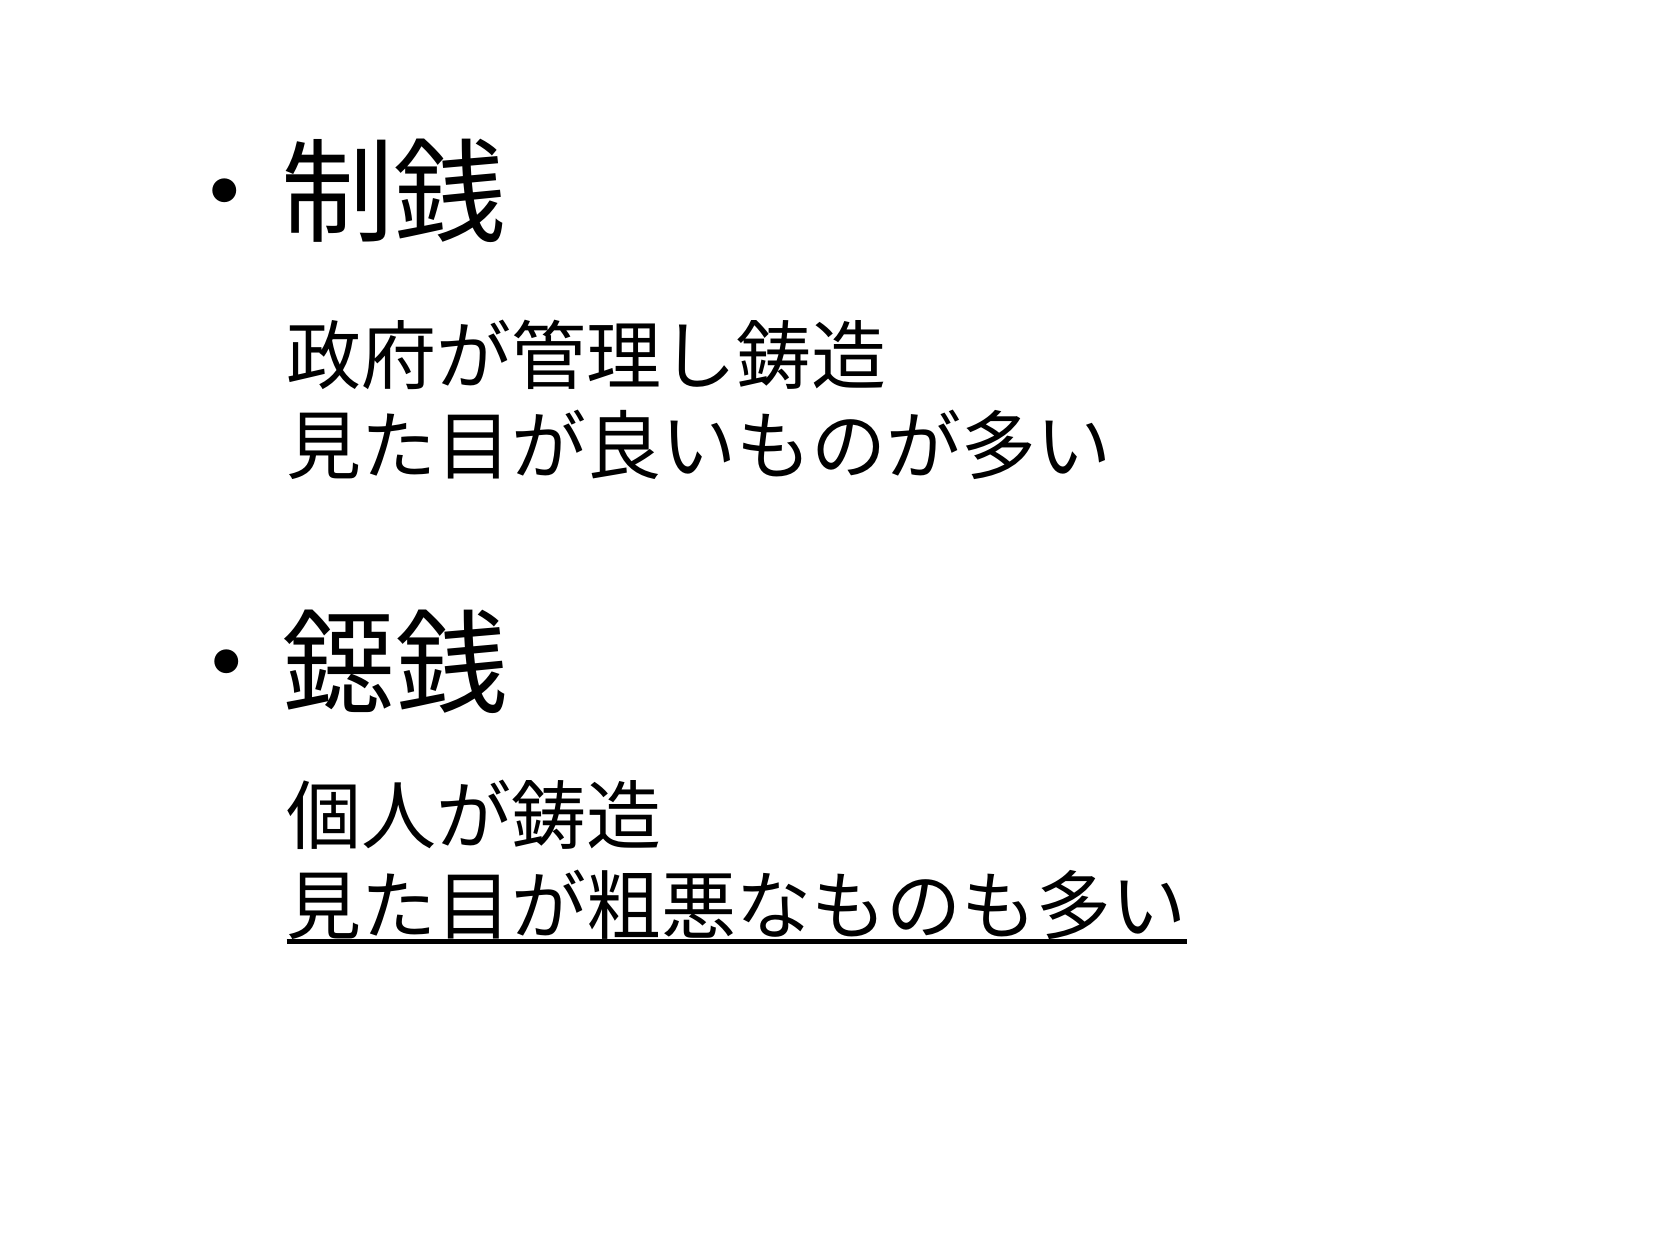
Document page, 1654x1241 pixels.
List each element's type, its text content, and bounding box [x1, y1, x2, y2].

text_box ・制銭 [153, 113, 1241, 264]
text_box 政府が管理し鋳造 見た目が良いものが多い [271, 301, 1501, 497]
text_box 個人が鋳造 見た目が粗悪なものも多い [271, 760, 1264, 956]
text_box ・鐚銭 [154, 584, 1030, 735]
